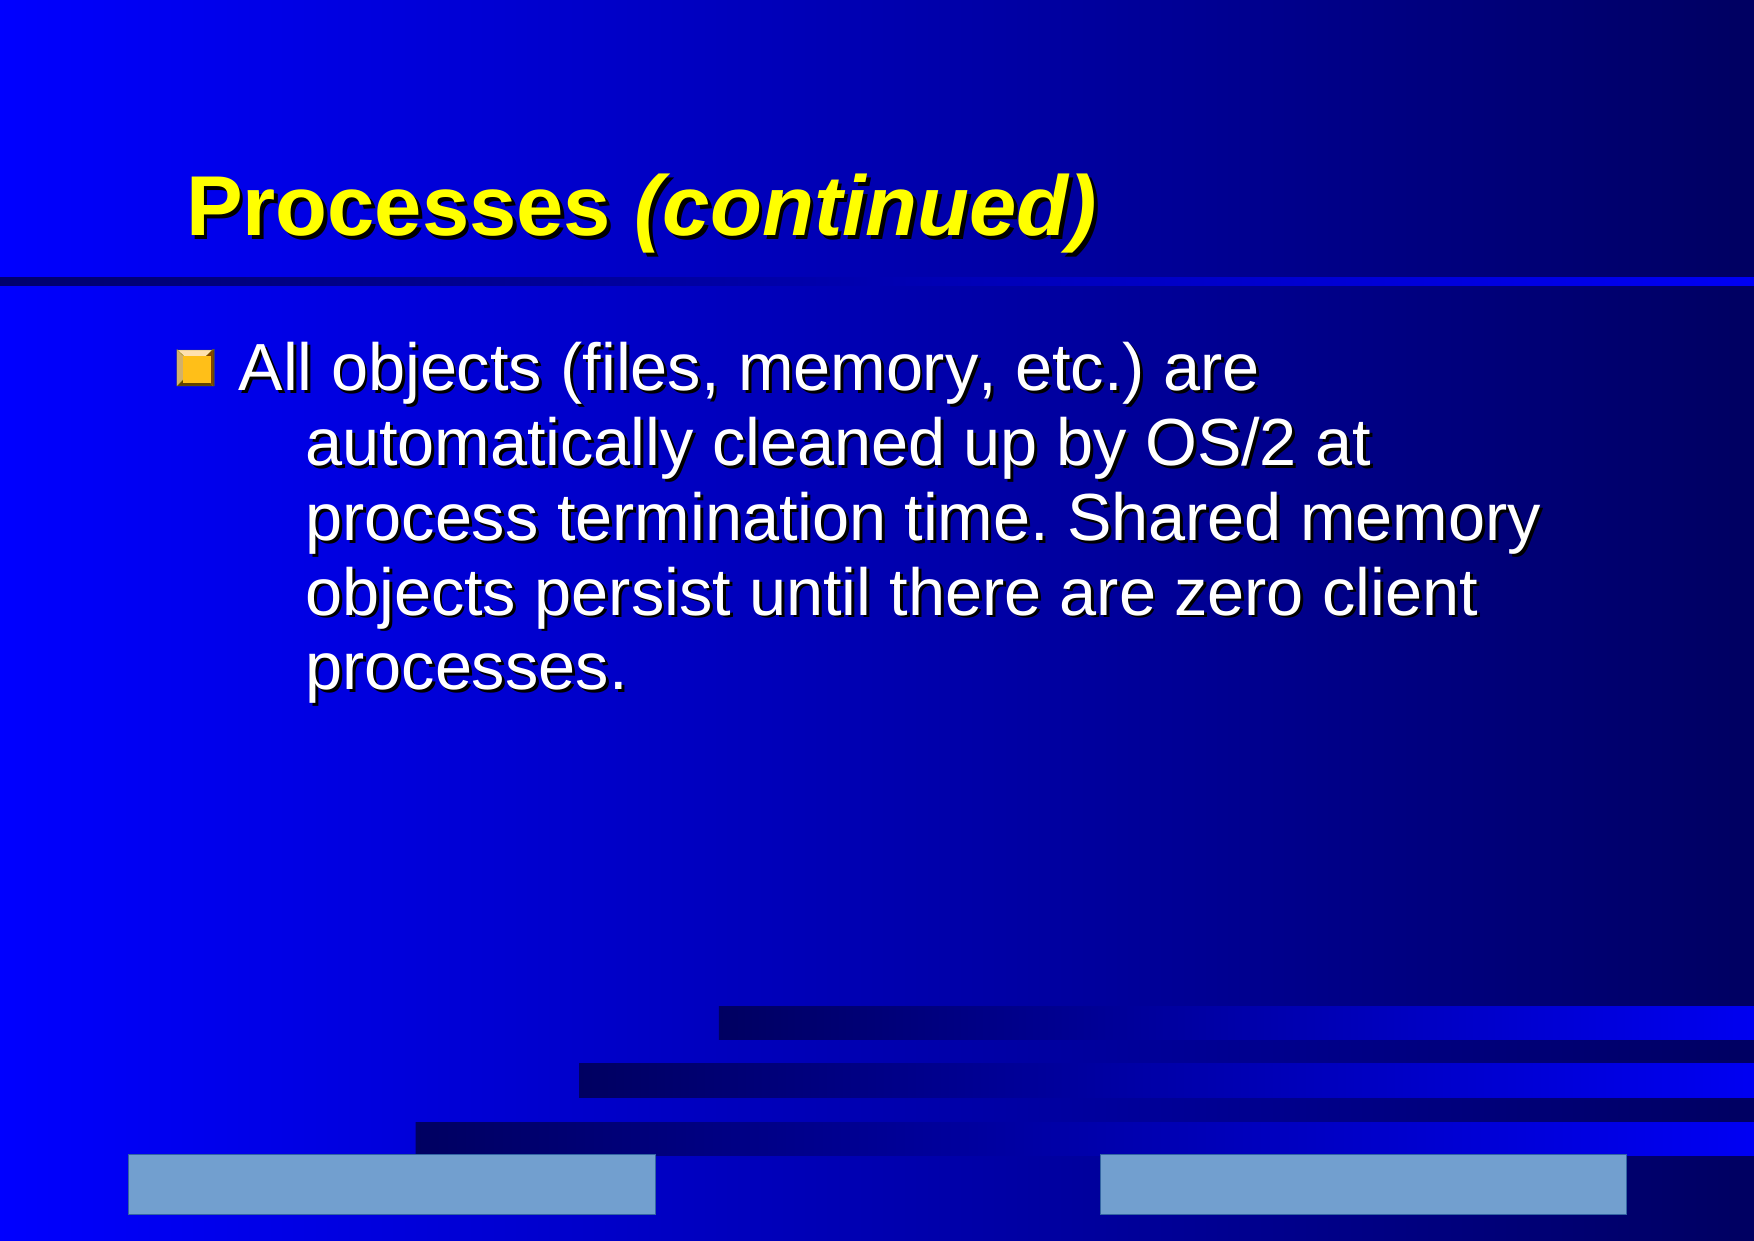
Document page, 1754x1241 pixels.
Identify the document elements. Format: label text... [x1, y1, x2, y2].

text_box All objects (files, memory, etc.) are automatically cleaned up by OS/2 at process termination time. Shared memory objects persist until there are zero client processes. [172, 330, 1583, 660]
text_box Processes (continued) [186, 69, 1573, 254]
